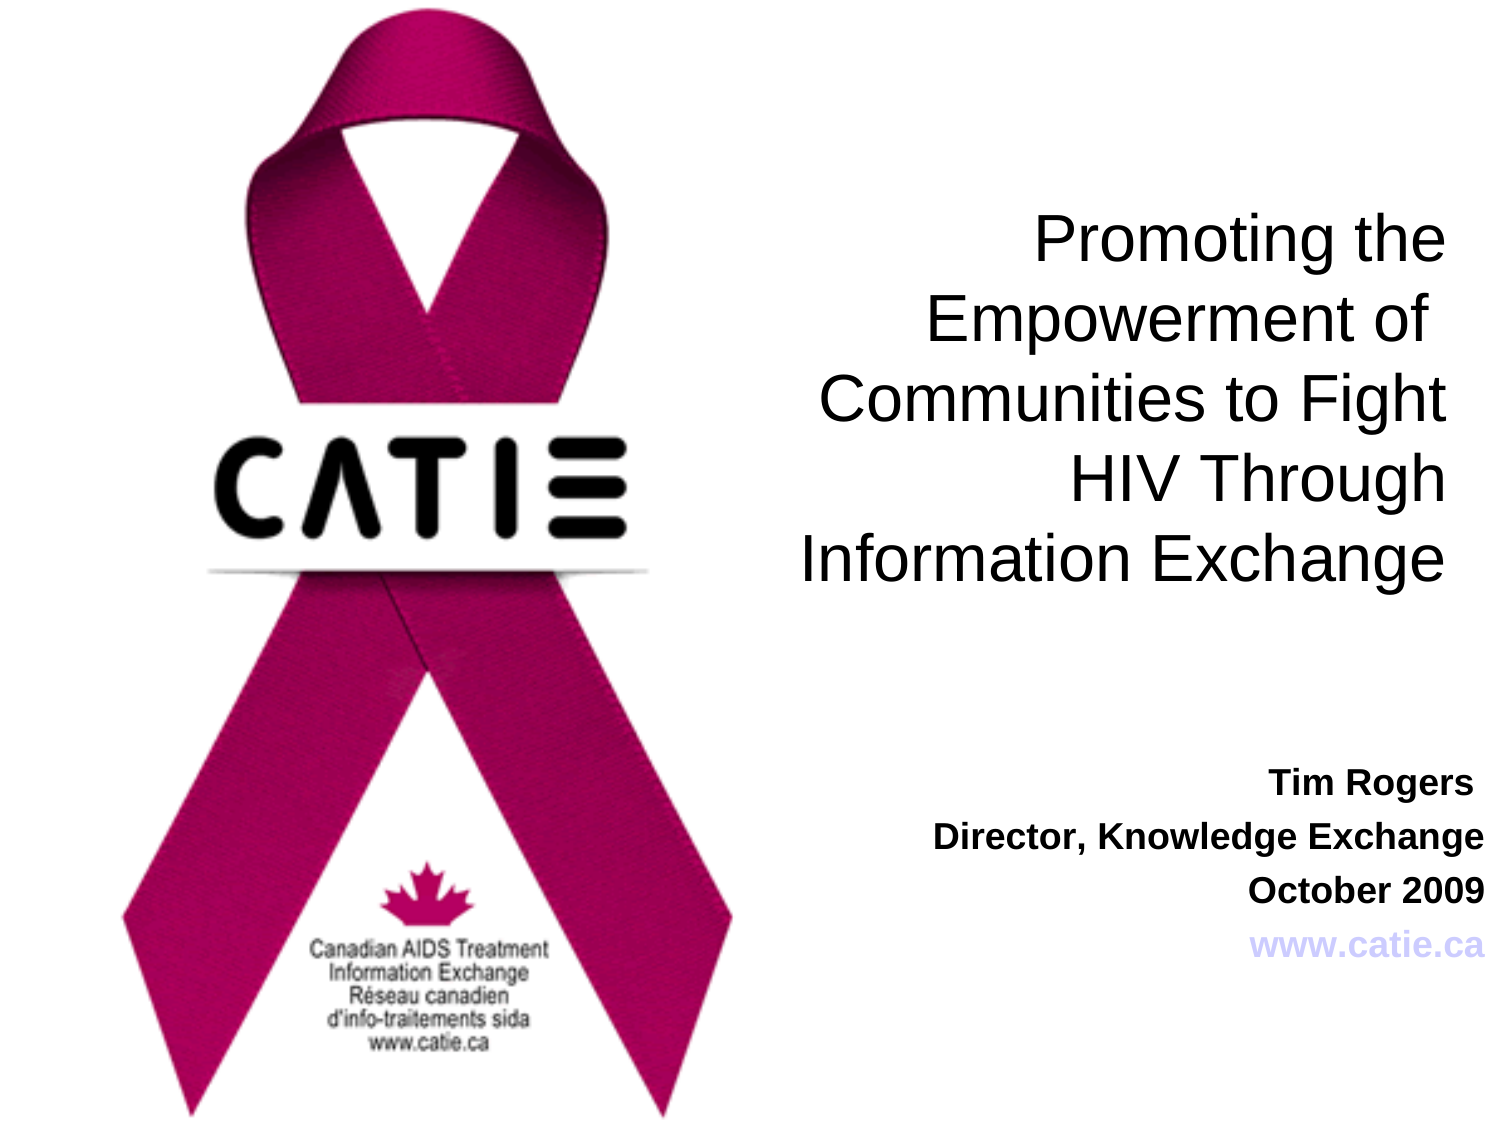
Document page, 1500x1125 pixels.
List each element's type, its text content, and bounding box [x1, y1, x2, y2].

text_box Tim Rogers Director, Knowledge Exchange October 2009 www.catie.ca [762, 749, 1500, 973]
picture [112, 0, 743, 1125]
text_box Promoting the Empowerment of Communities to Fight HIV Through Information Exchange [712, 187, 1463, 699]
